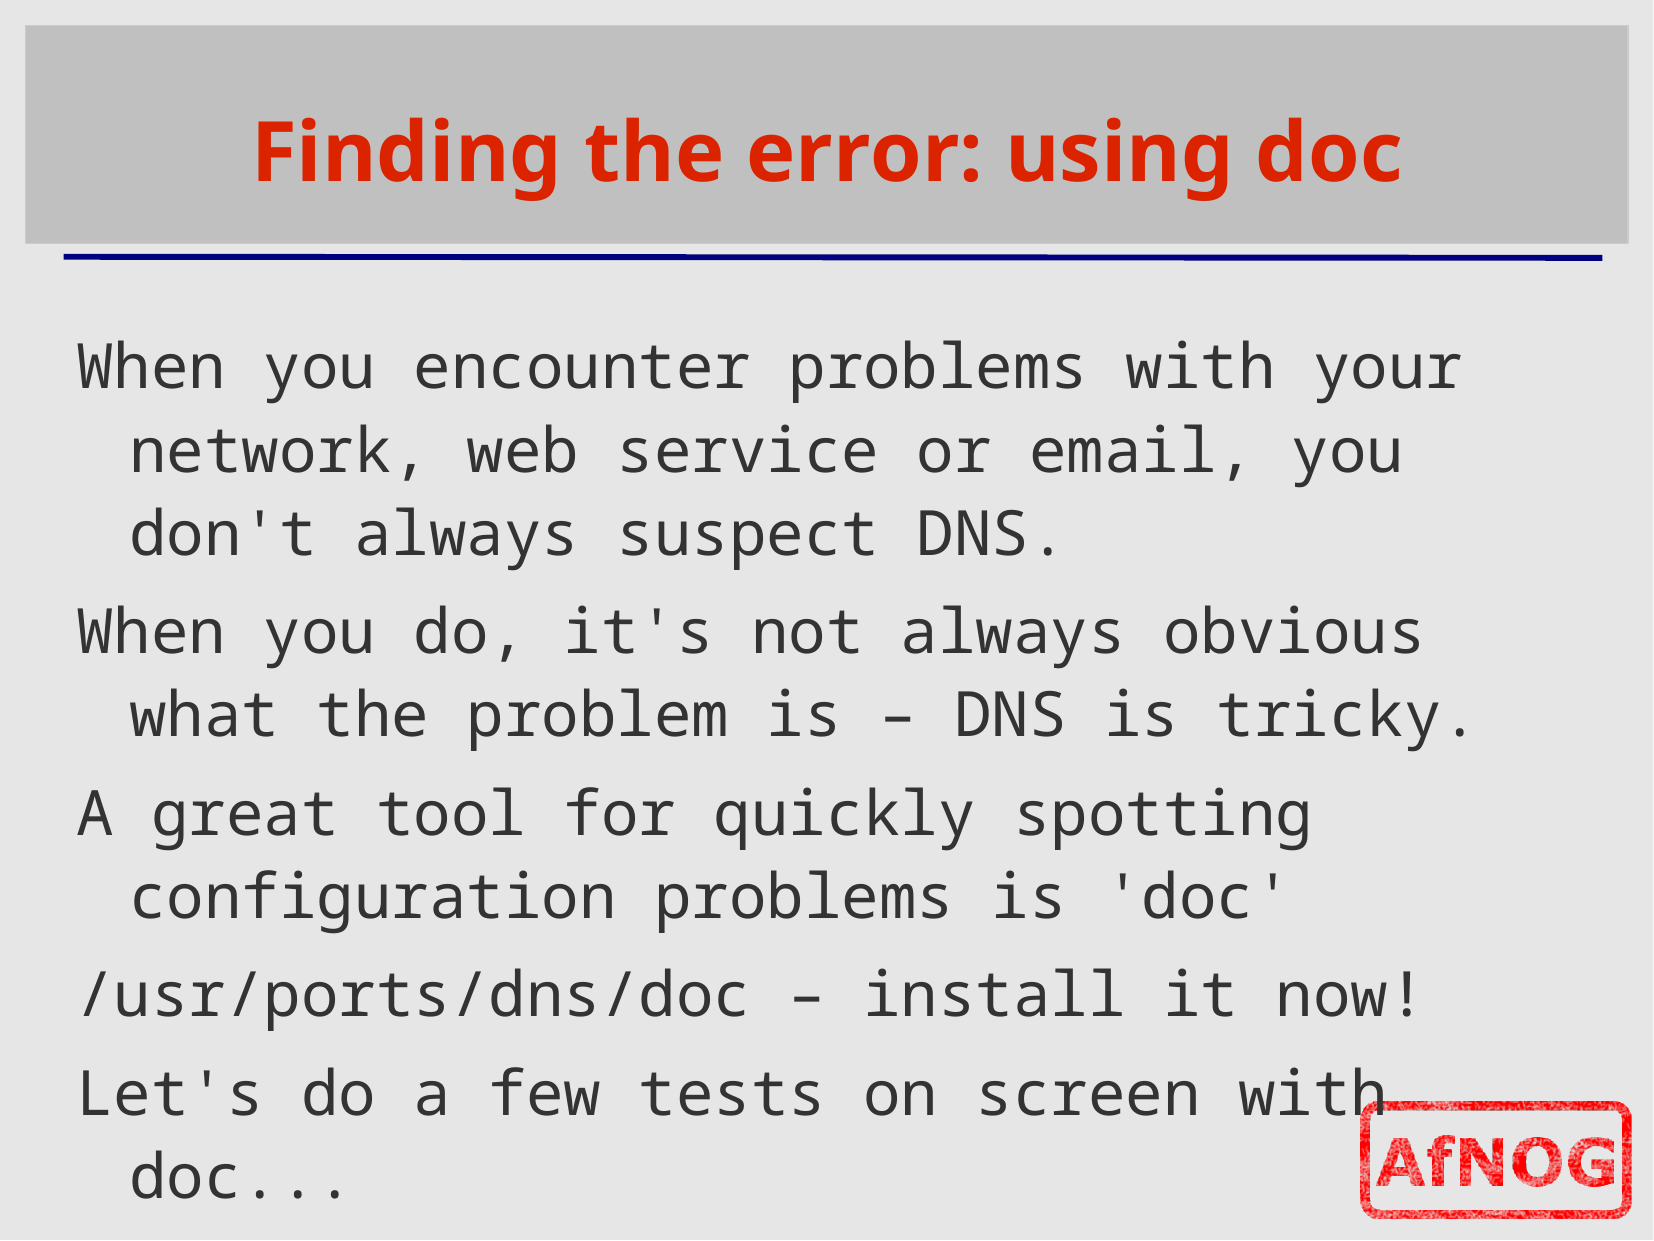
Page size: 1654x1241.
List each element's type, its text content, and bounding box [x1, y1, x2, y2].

title Finding the error: using doc [121, 46, 1534, 254]
picture [1360, 1100, 1632, 1219]
list When you encounter problems with your network, web service or email, you don't always suspect DNS. When you do, it's not always obvious what the problem is – DNS is tricky. A great tool for quickly spotting configuration problems is 'doc' /usr/ports/dns/doc – install it now! Let's do a few tests on screen with doc... [59, 322, 1595, 1132]
